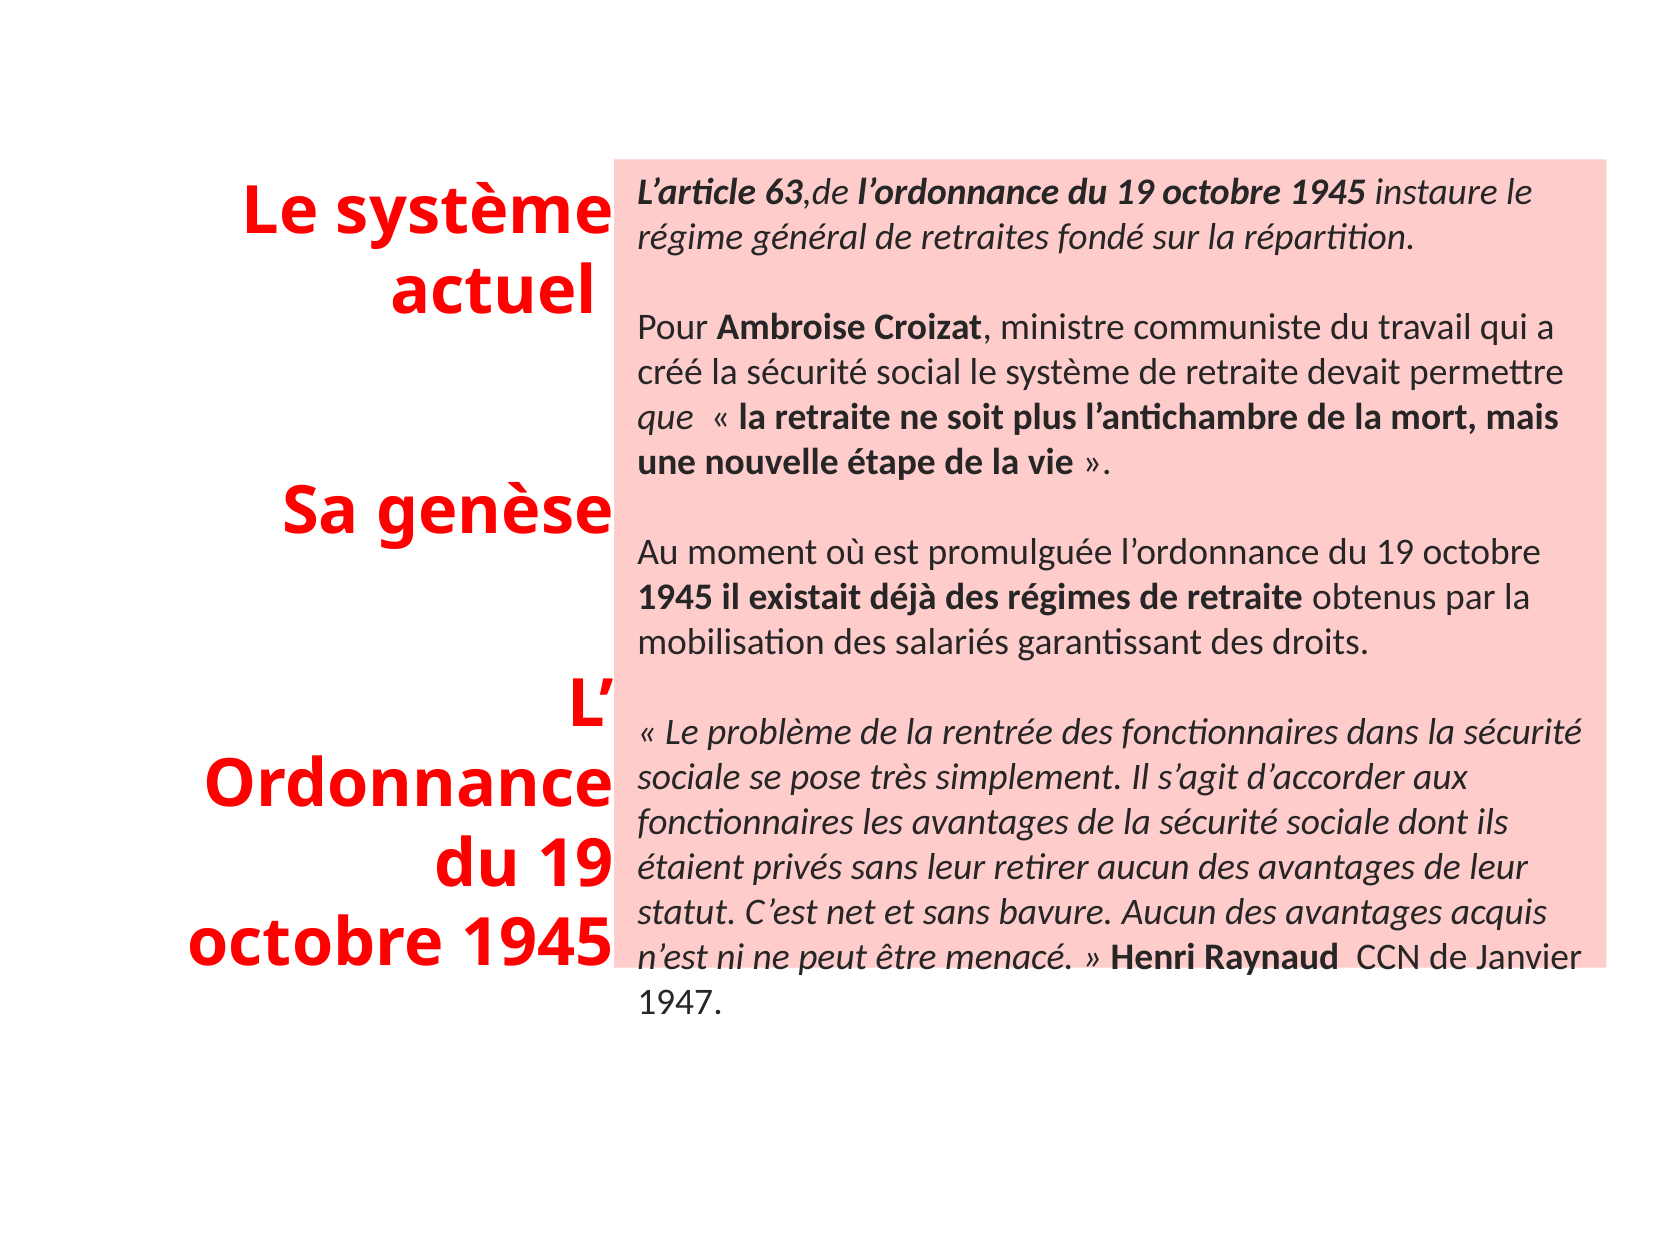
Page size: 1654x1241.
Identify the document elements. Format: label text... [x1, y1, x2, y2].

title L’article 63,de l’ordonnance du 19 octobre 1945 instaure le régime général de retraites fondé sur la répartition. Pour Ambroise Croizat, ministre communiste du travail qui a créé la sécurité social le système de retraite devait permettre que « la retraite ne soit plus l’antichambre de la mort, mais une nouvelle étape de la vie ». Au moment où est promulguée l’ordonnance du 19 octobre 1945 il existait déjà des régimes de retraite obtenus par la mobilisation des salariés garantissant des droits. « Le problème de la rentrée des fonctionnaires dans la sécurité sociale se pose très simplement. Il s’agit d’accorder aux fonctionnaires les avantages de la sécurité sociale dont ils étaient privés sans leur retirer aucun des avantages de leur statut. C’est net et sans bavure. Aucun des avantages acquis n’est ni ne peut être menacé. » Henri Raynaud CCN de Janvier 1947. [634, 159, 1607, 968]
text_box Le système actuel Sa genèse L’ Ordonnance du 19 octobre 1945 [167, 159, 634, 968]
